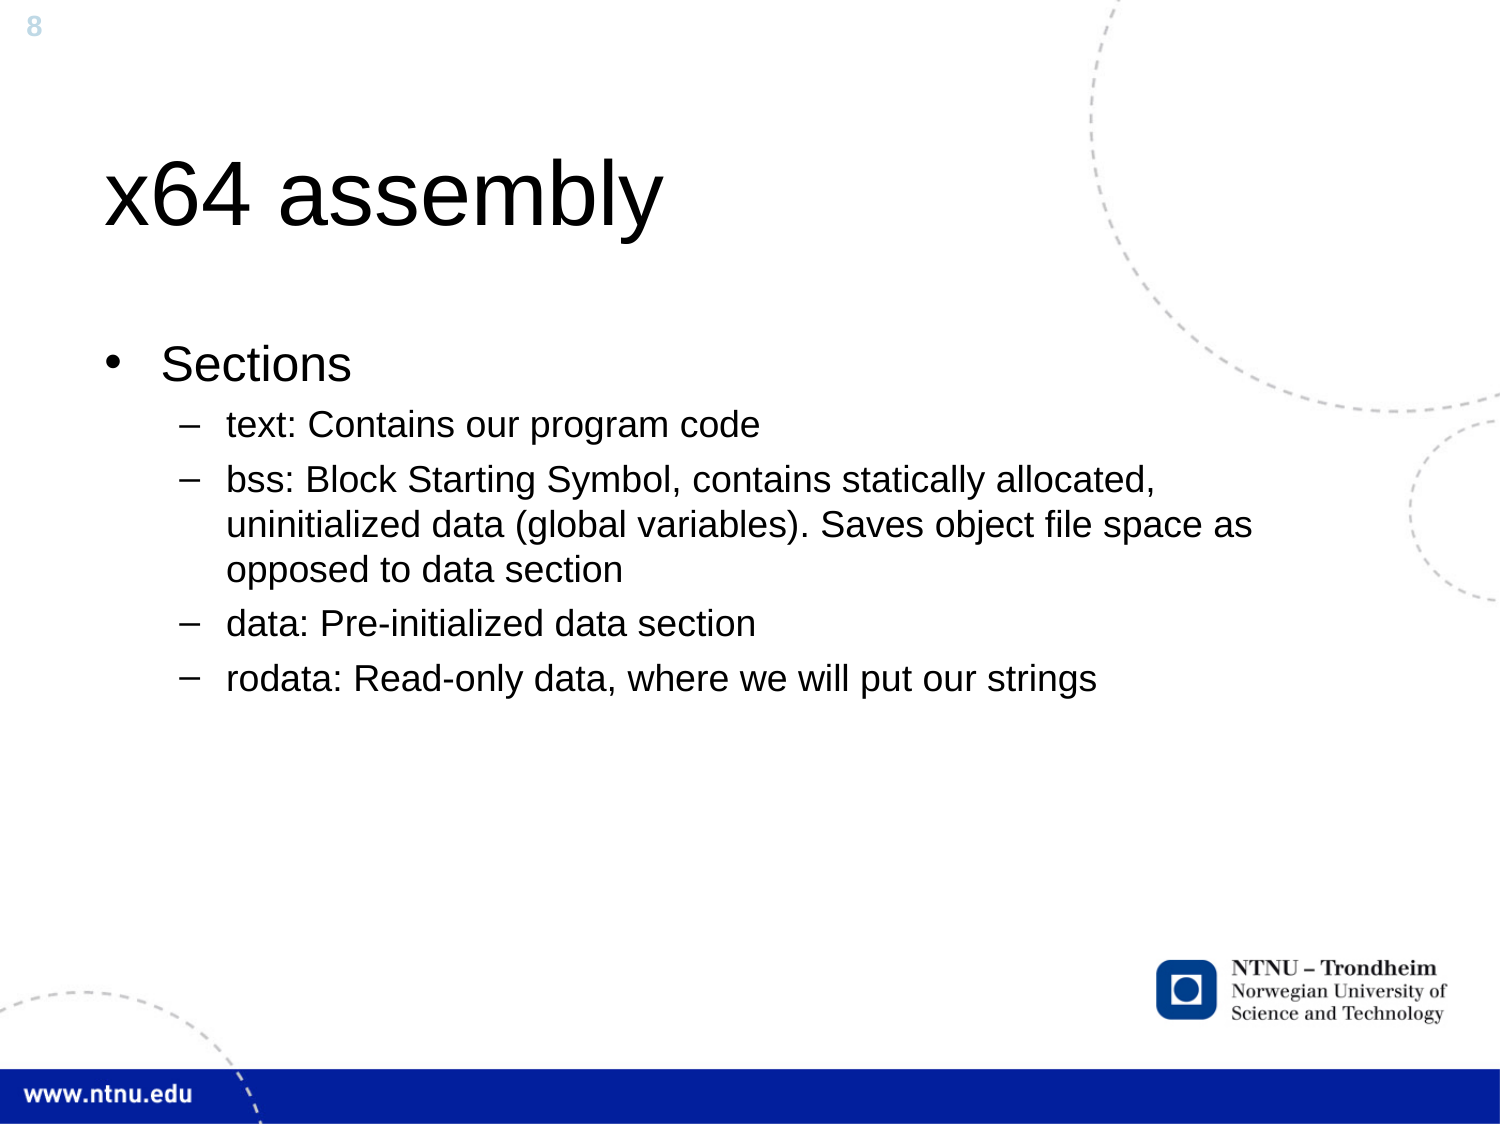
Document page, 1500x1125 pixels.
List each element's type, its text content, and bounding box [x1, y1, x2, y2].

title x64 assembly [89, 87, 1365, 291]
list Sections text: Contains our program code bss: Block Starting Symbol, contains statically allocated, uninitialized data (global variables). Saves object file space as opposed to data section data: Pre-initialized data section rodata: Read-only data, where we will put our strings [89, 323, 1365, 991]
picture [0, 0, 1500, 1125]
